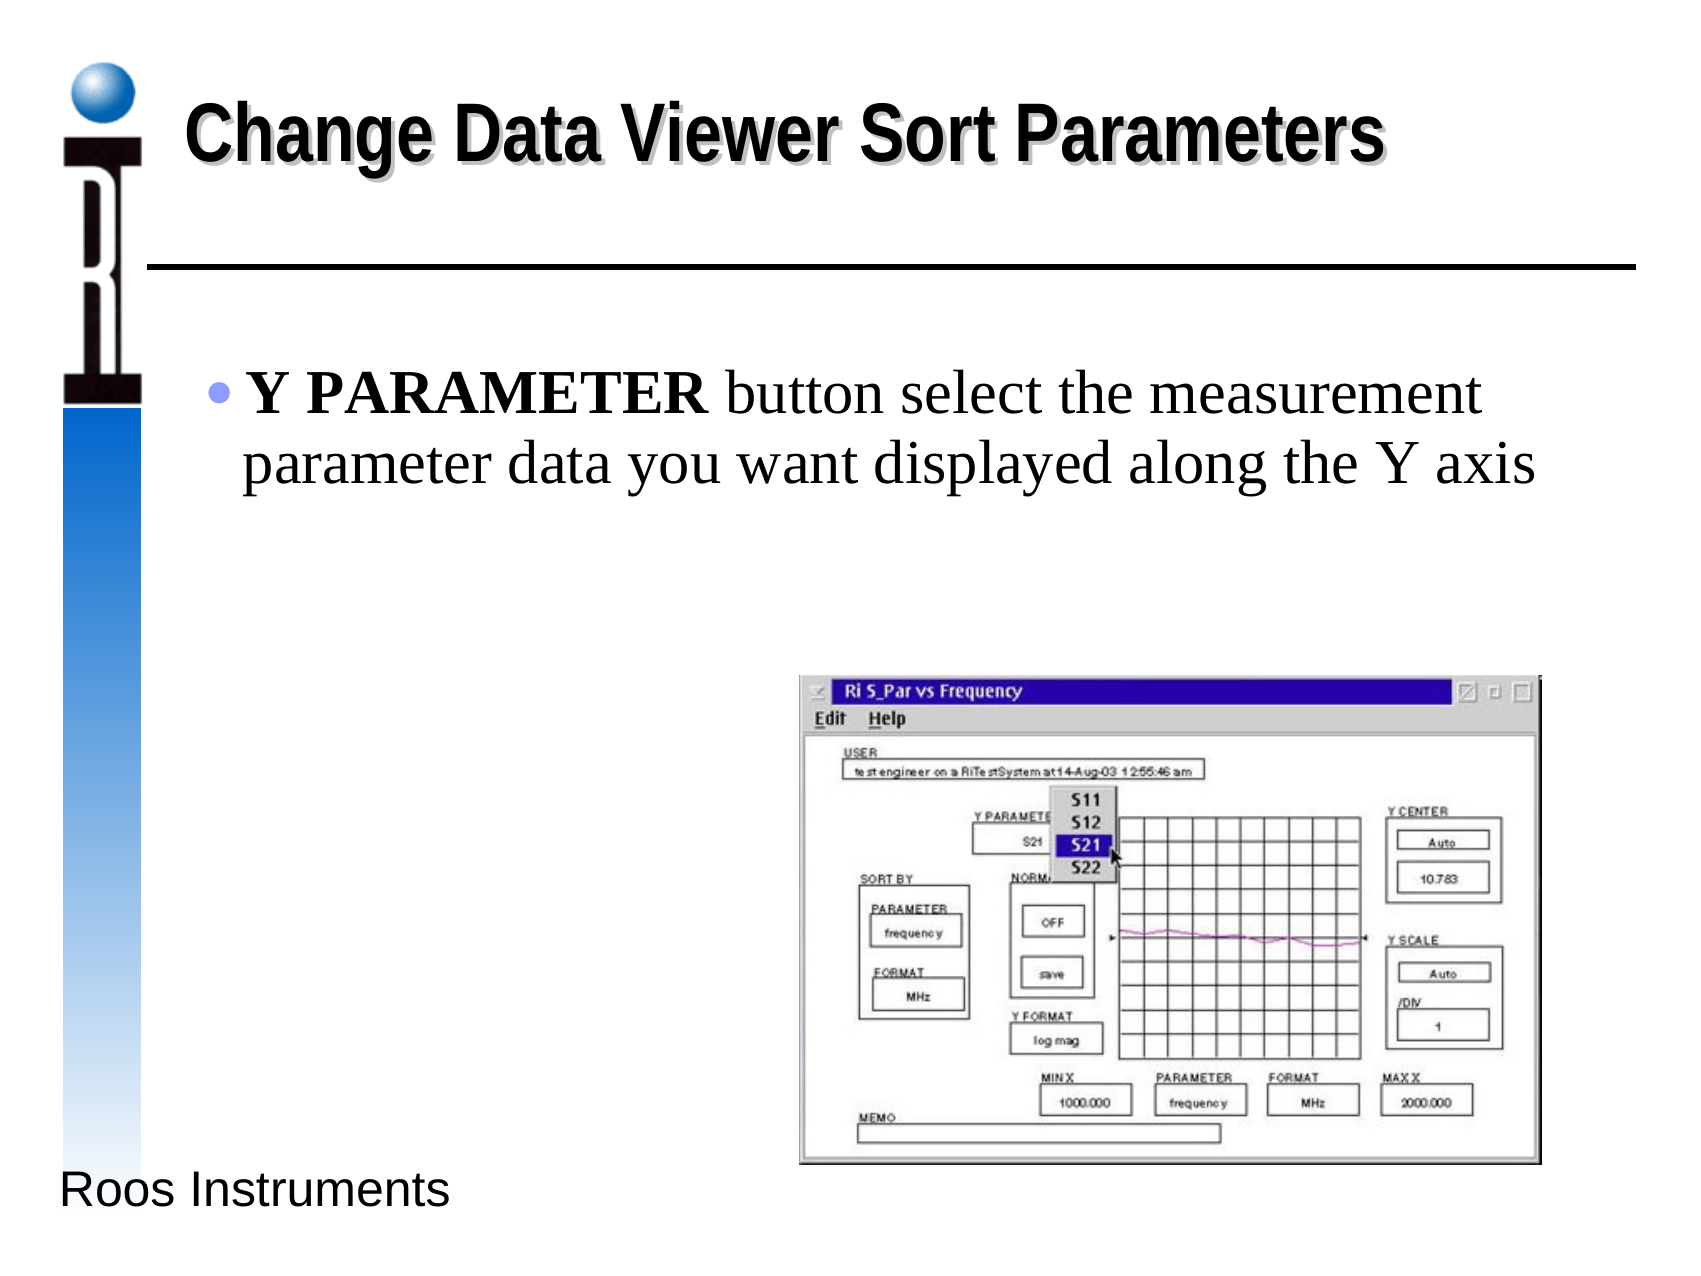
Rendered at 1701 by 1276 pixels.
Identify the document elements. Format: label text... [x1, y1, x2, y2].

picture [799, 675, 1542, 1165]
text_box Y PARAMETER button select the measurement parameter data you want displayed along the Y axis [192, 358, 1550, 500]
text_box Change Data Viewer Sort Parameters [184, 92, 1539, 274]
picture [59, 58, 147, 411]
